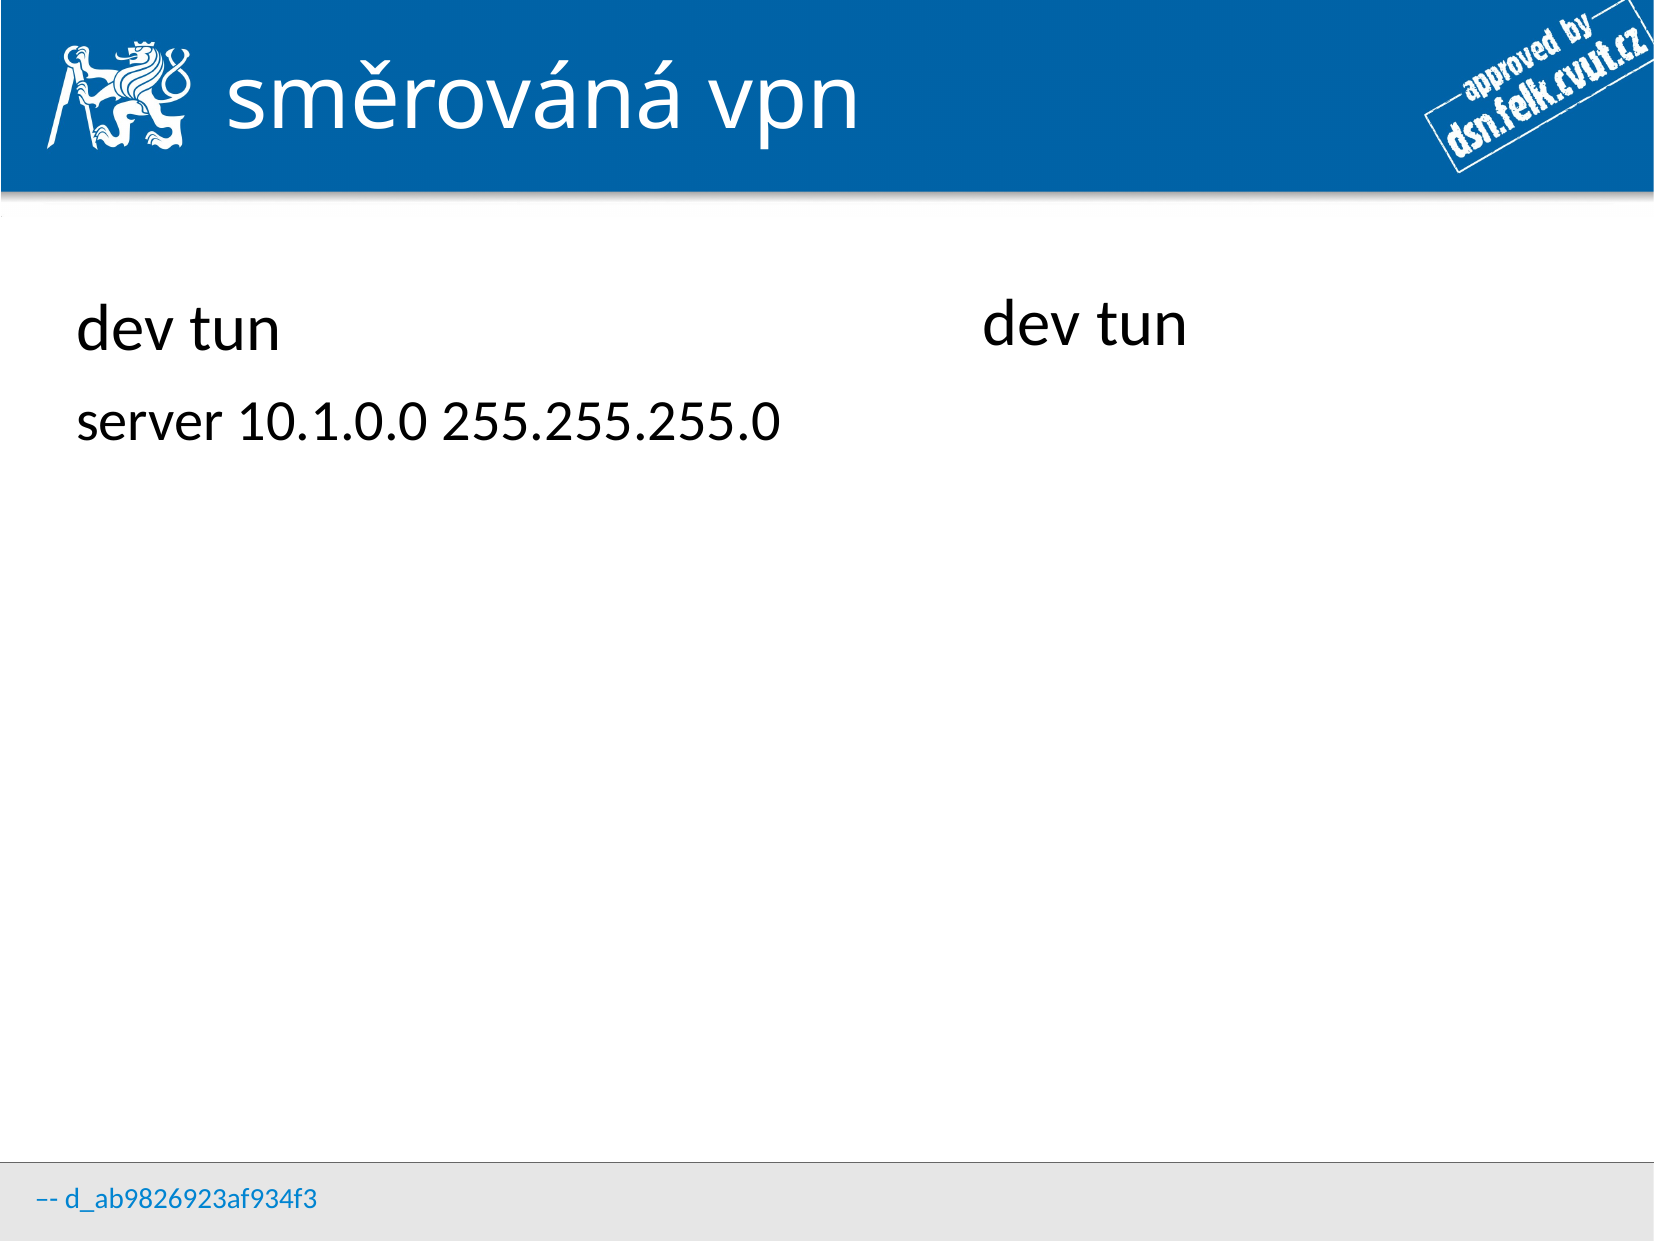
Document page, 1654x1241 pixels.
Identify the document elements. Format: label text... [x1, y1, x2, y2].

list dev tun [982, 295, 1482, 1108]
picture [1, 0, 1654, 217]
list dev tun server 10.1.0.0 255.255.255.0 [76, 300, 988, 1113]
title směrováná vpn [225, 0, 1426, 188]
